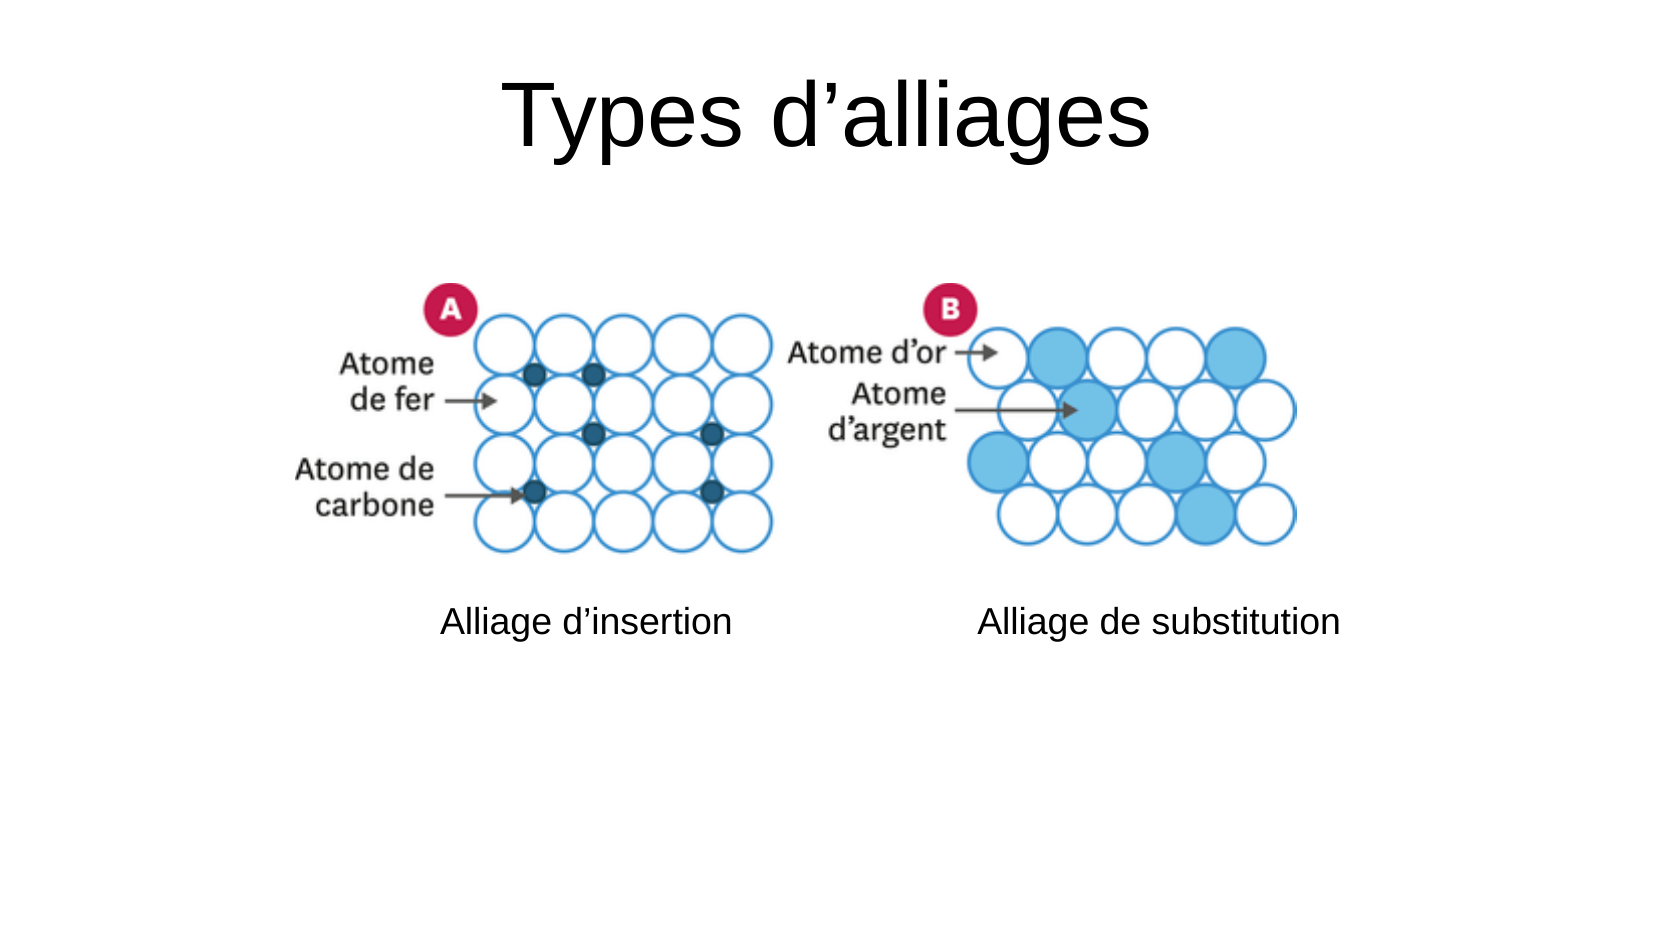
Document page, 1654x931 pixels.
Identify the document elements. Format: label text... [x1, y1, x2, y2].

text_box Alliage de substitution [962, 592, 1400, 650]
text_box Alliage d’insertion [425, 592, 863, 650]
title Types d’alliages [82, 37, 1571, 193]
picture [295, 283, 1297, 569]
